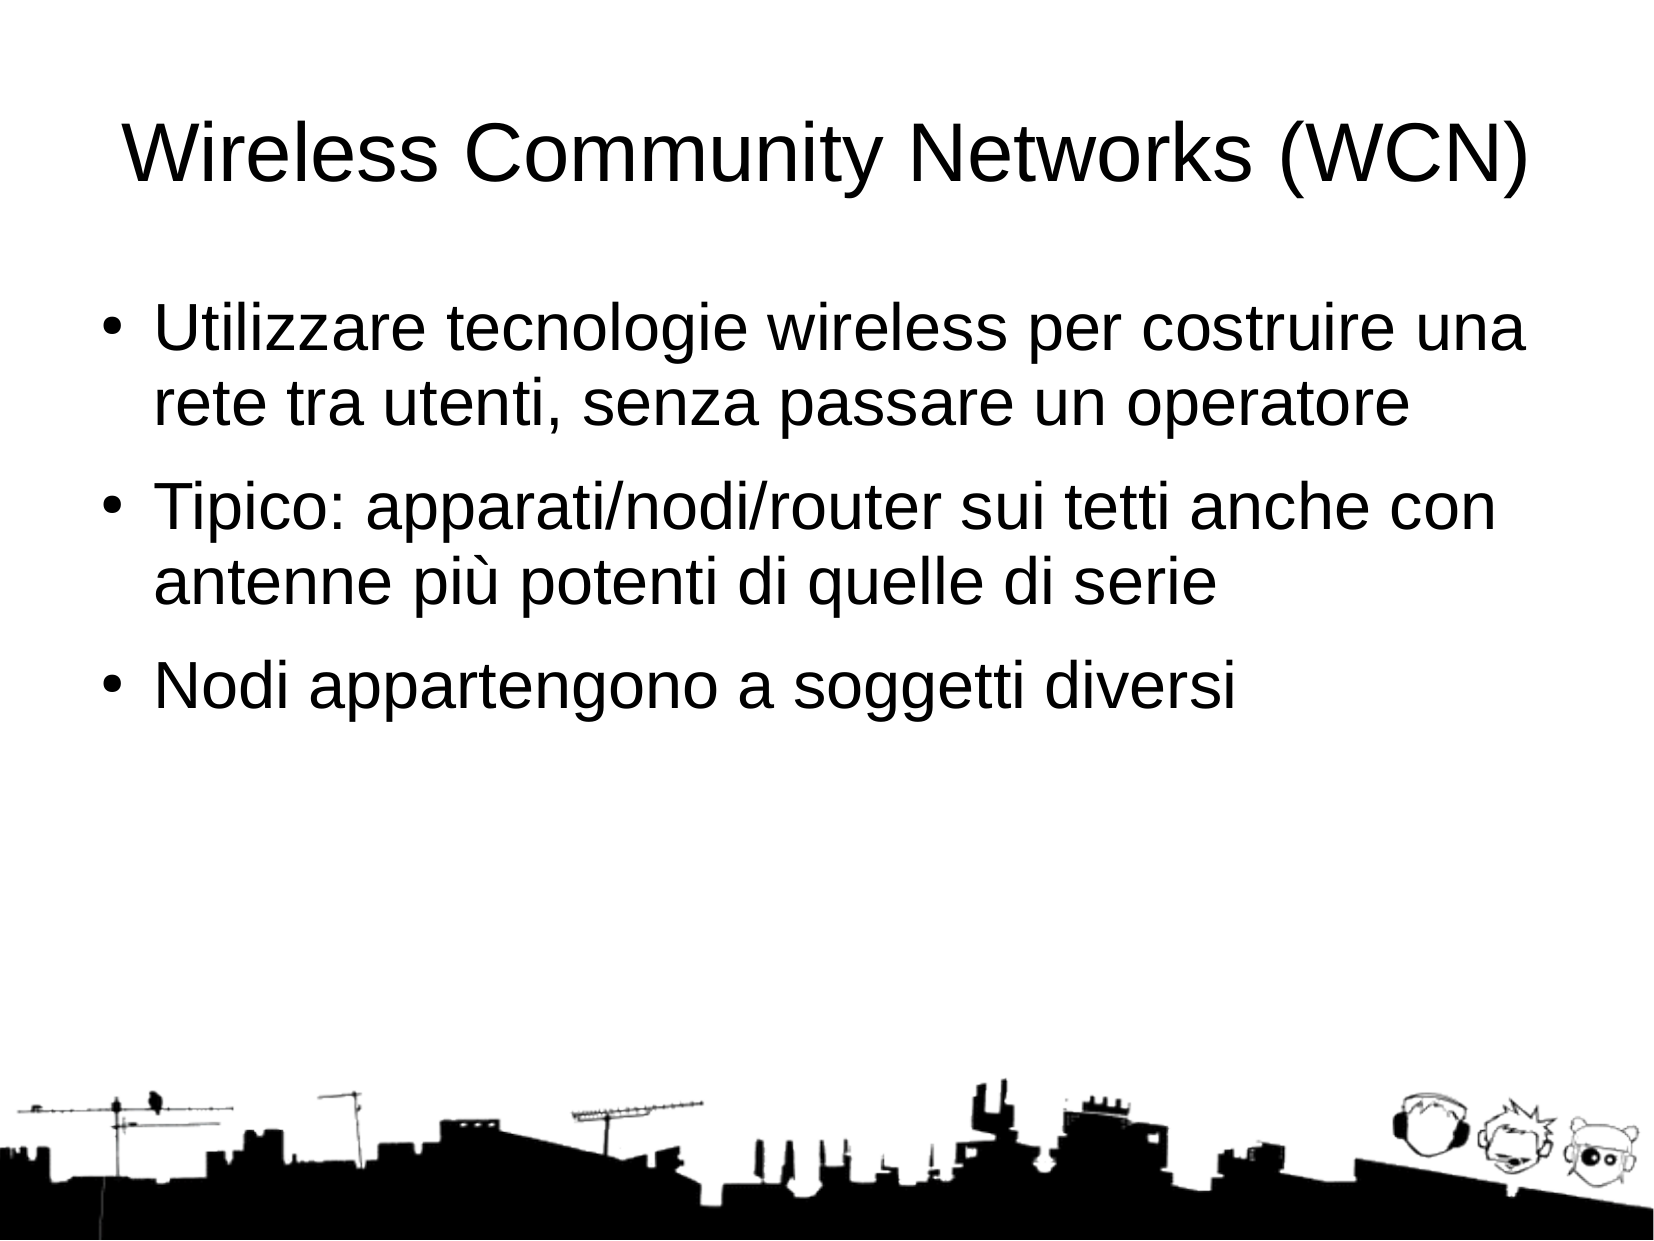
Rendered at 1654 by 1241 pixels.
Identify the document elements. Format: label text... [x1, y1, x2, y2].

picture [0, 1077, 1654, 1240]
title Wireless Community Networks (WCN) [82, 56, 1571, 250]
list Utilizzare tecnologie wireless per costruire una rete tra utenti, senza passare un operatore Tipico: apparati/nodi/router sui tetti anche con antenne più potenti di quelle di serie Nodi appartengono a soggetti diversi [82, 290, 1571, 1094]
